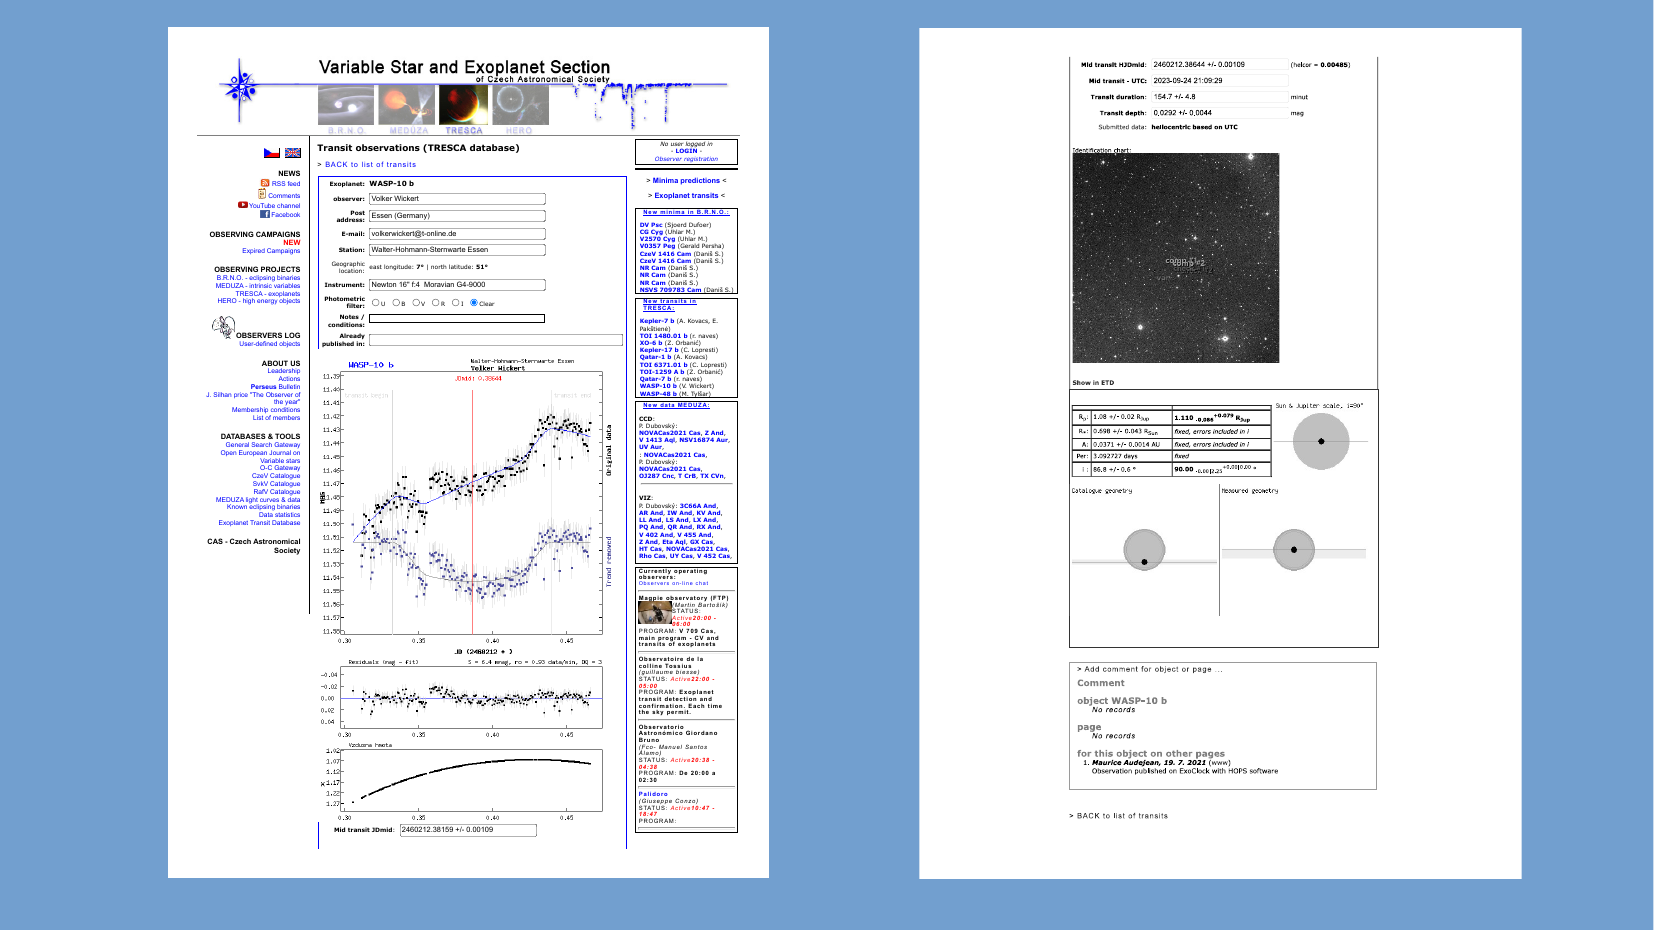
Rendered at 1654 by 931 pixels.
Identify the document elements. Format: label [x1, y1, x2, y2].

picture [167, 27, 770, 879]
picture [919, 27, 1522, 880]
text_box [29, 11, 1622, 768]
